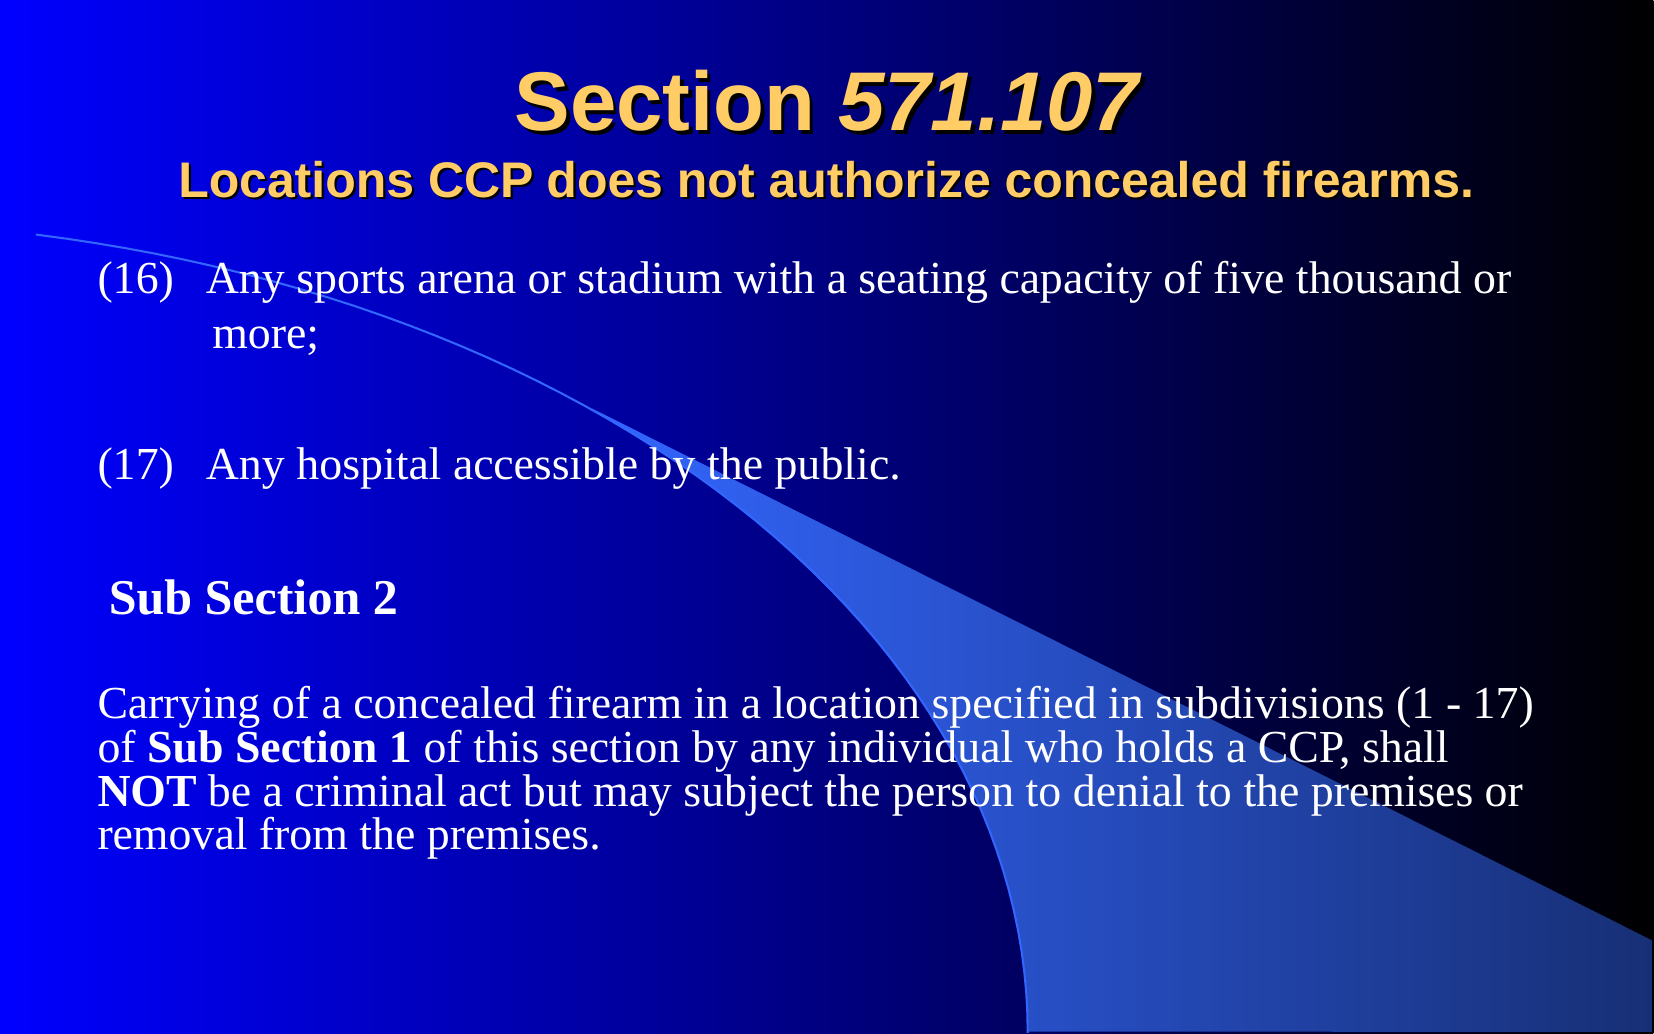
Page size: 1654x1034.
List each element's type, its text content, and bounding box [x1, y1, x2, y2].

title Section 571.107 Locations CCP does not authorize concealed firearms. [82, 39, 1571, 216]
list (16) Any sports arena or stadium with a seating capacity of five thousand or more; (17) Any hospital accessible by the public. Sub Section 2 Carrying of a concealed firearm in a location specified in subdivisions (1 - 17) of Sub Section 1 of this section by any individual who holds a CCP, shall NOT be a criminal act but may subject the person to denial to the premises or removal from the premises. [82, 240, 1571, 998]
